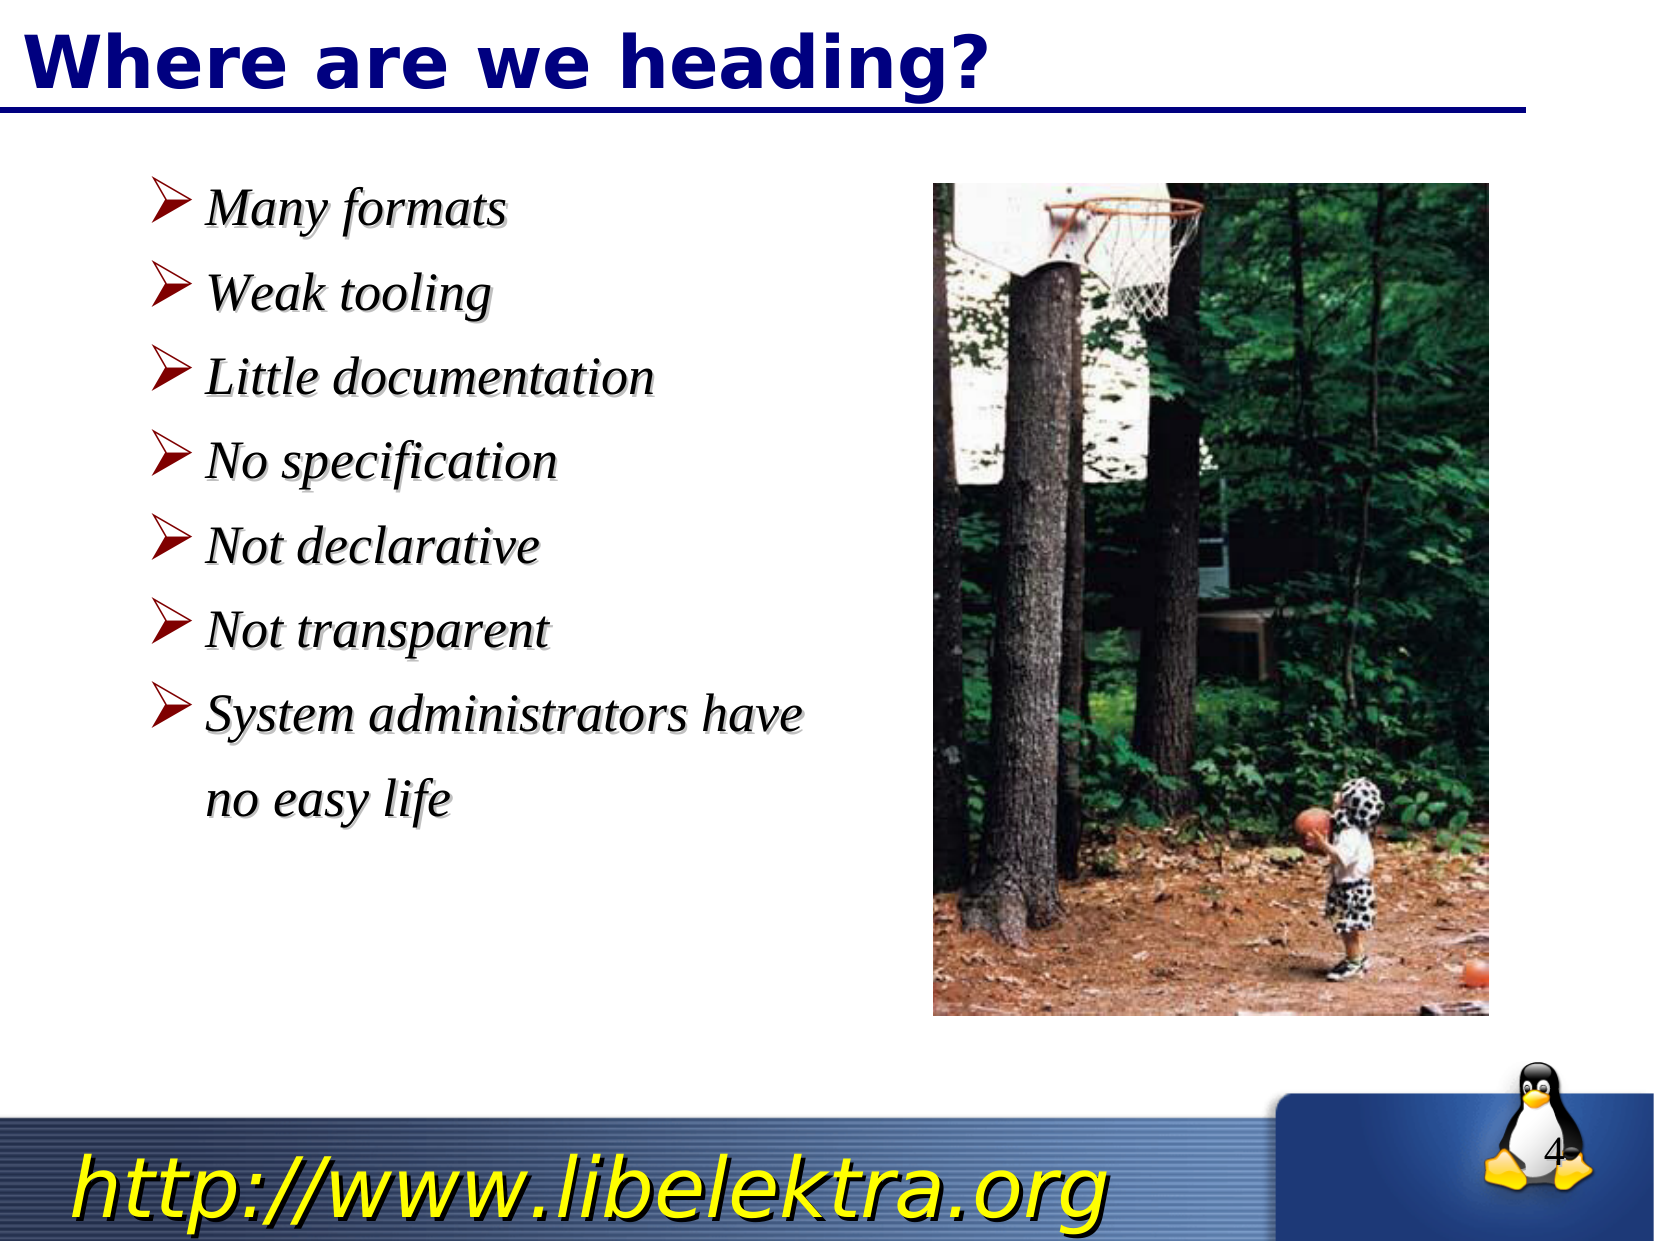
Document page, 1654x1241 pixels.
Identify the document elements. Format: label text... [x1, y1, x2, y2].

picture [1447, 183, 1489, 1016]
picture [0, 1061, 1654, 1241]
list Many formats Weak tooling Little documentation No specification Not declarative Not transparent System administrators have no easy life [131, 166, 1447, 1039]
text_box <Foliennummer> [1272, 1122, 1566, 1178]
text_box Where are we heading? [22, 14, 1611, 111]
